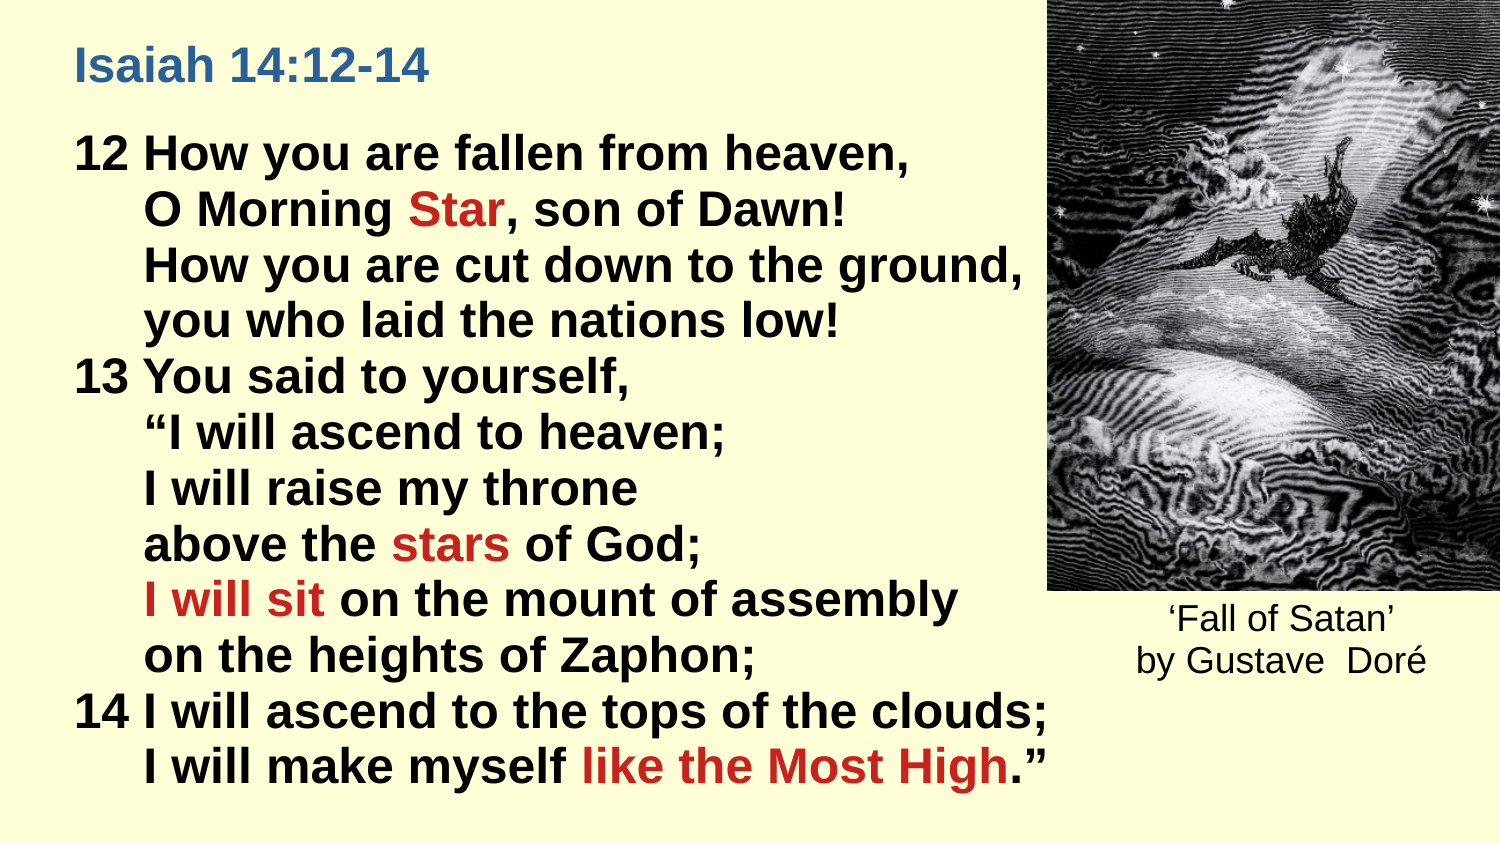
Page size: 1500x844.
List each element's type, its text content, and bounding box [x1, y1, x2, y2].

picture [1047, 0, 1500, 591]
text_box Isaiah 14:12-14 [59, 29, 1047, 101]
text_box ‘Fall of Satan’ by Gustave Doré [1062, 590, 1500, 690]
text_box 12 How you are fallen from heaven, O Morning Star, son of Dawn! How you are cut down to the ground, you who laid the nations low! 13 You said to yourself, “I will ascend to heaven; I will raise my throne above the stars of God; I will sit on the mount of assembly on the heights of Zaphon; 14 I will ascend to the tops of the clouds; I will make myself like the Most High.” [59, 118, 1447, 802]
